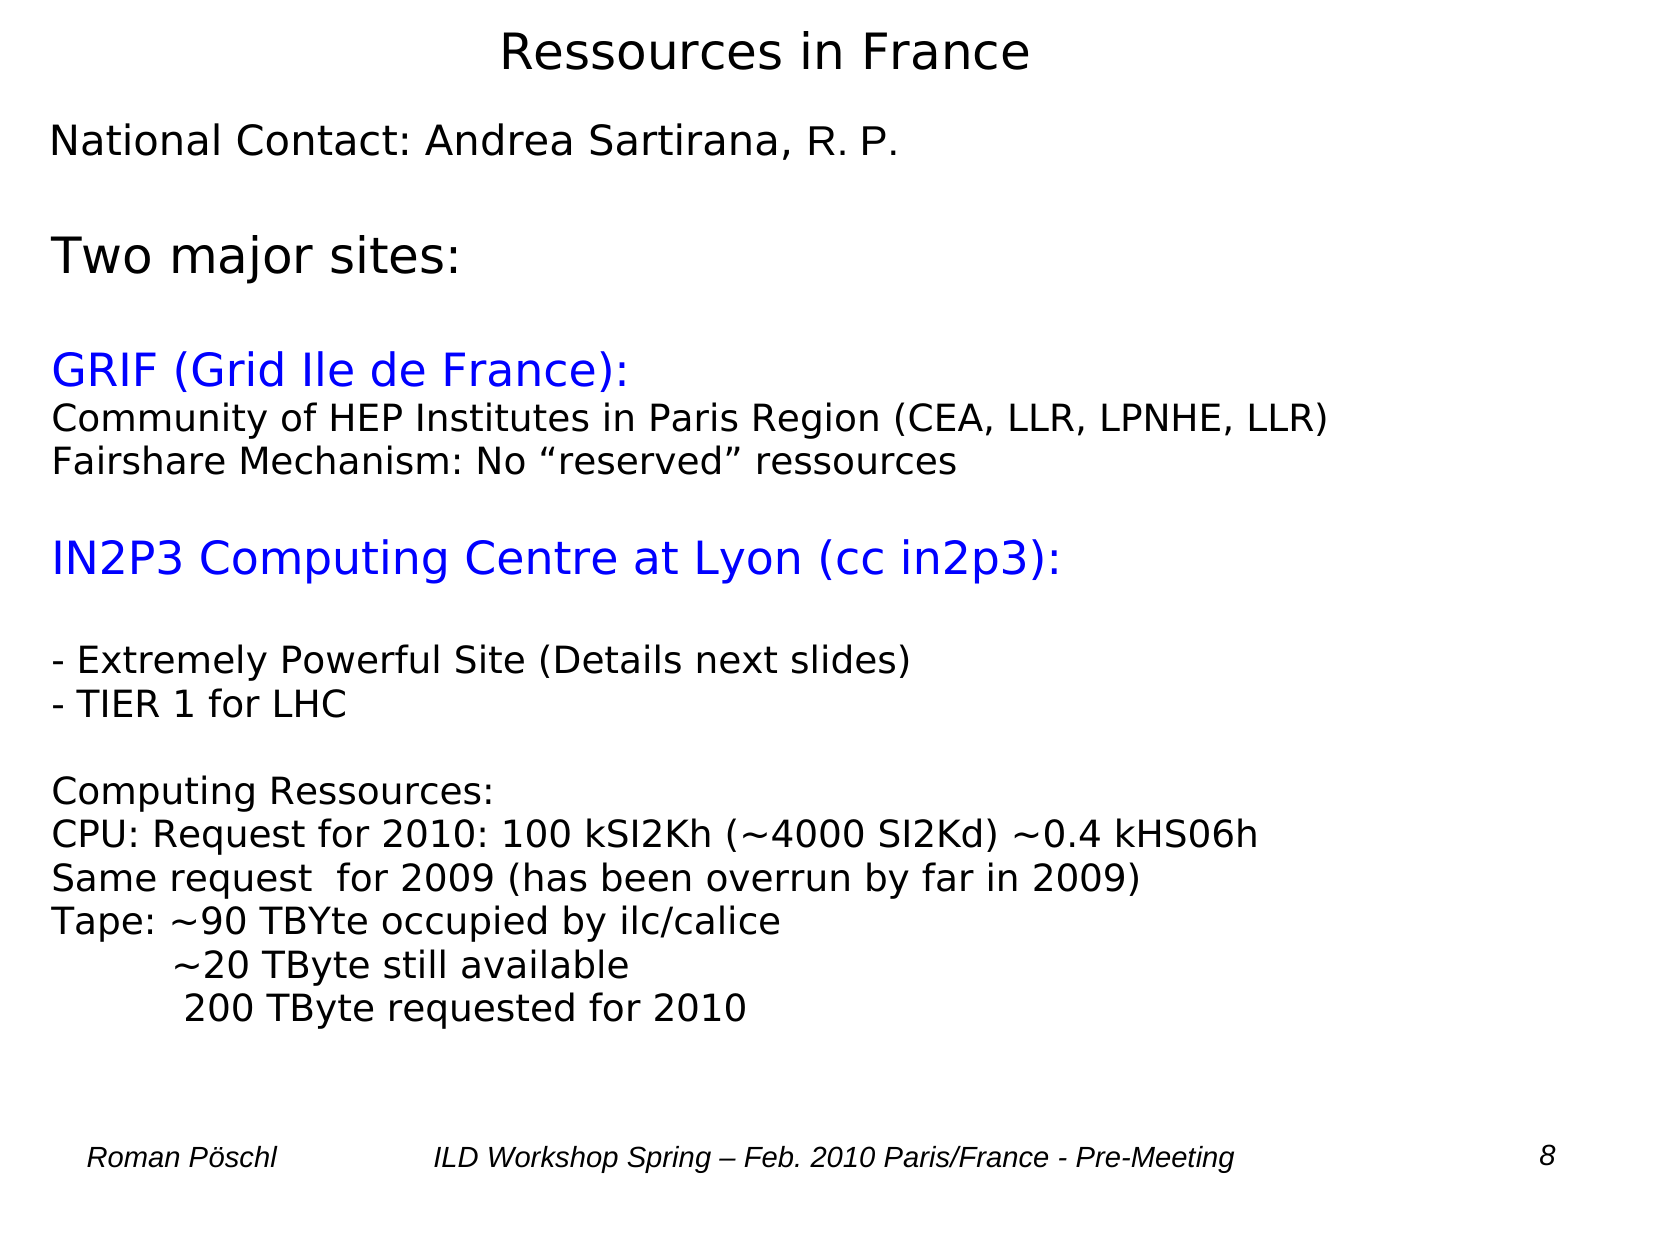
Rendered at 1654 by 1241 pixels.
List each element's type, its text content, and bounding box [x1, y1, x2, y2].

text_box Ressources in France [499, 23, 1020, 82]
text_box Two major sites: GRIF (Grid Ile de France): Community of HEP Institutes in Paris Region (CEA, LLR, LPNHE, LLR) Fairshare Mechanism: No “reserved” ressources IN2P3 Computing Centre at Lyon (cc in2p3): - Extremely Powerful Site (Details next slides) - TIER 1 for LHC Computing Ressources: CPU: Request for 2010: 100 kSI2Kh (~4000 SI2Kd) ~0.4 kHS06h Same request for 2009 (has been overrun by far in 2009) Tape: ~90 TBYte occupied by ilc/calice ~20 TByte still available 200 TByte requested for 2010 [51, 227, 1301, 1031]
text_box National Contact: Andrea Sartirana, R. P. [49, 116, 912, 166]
